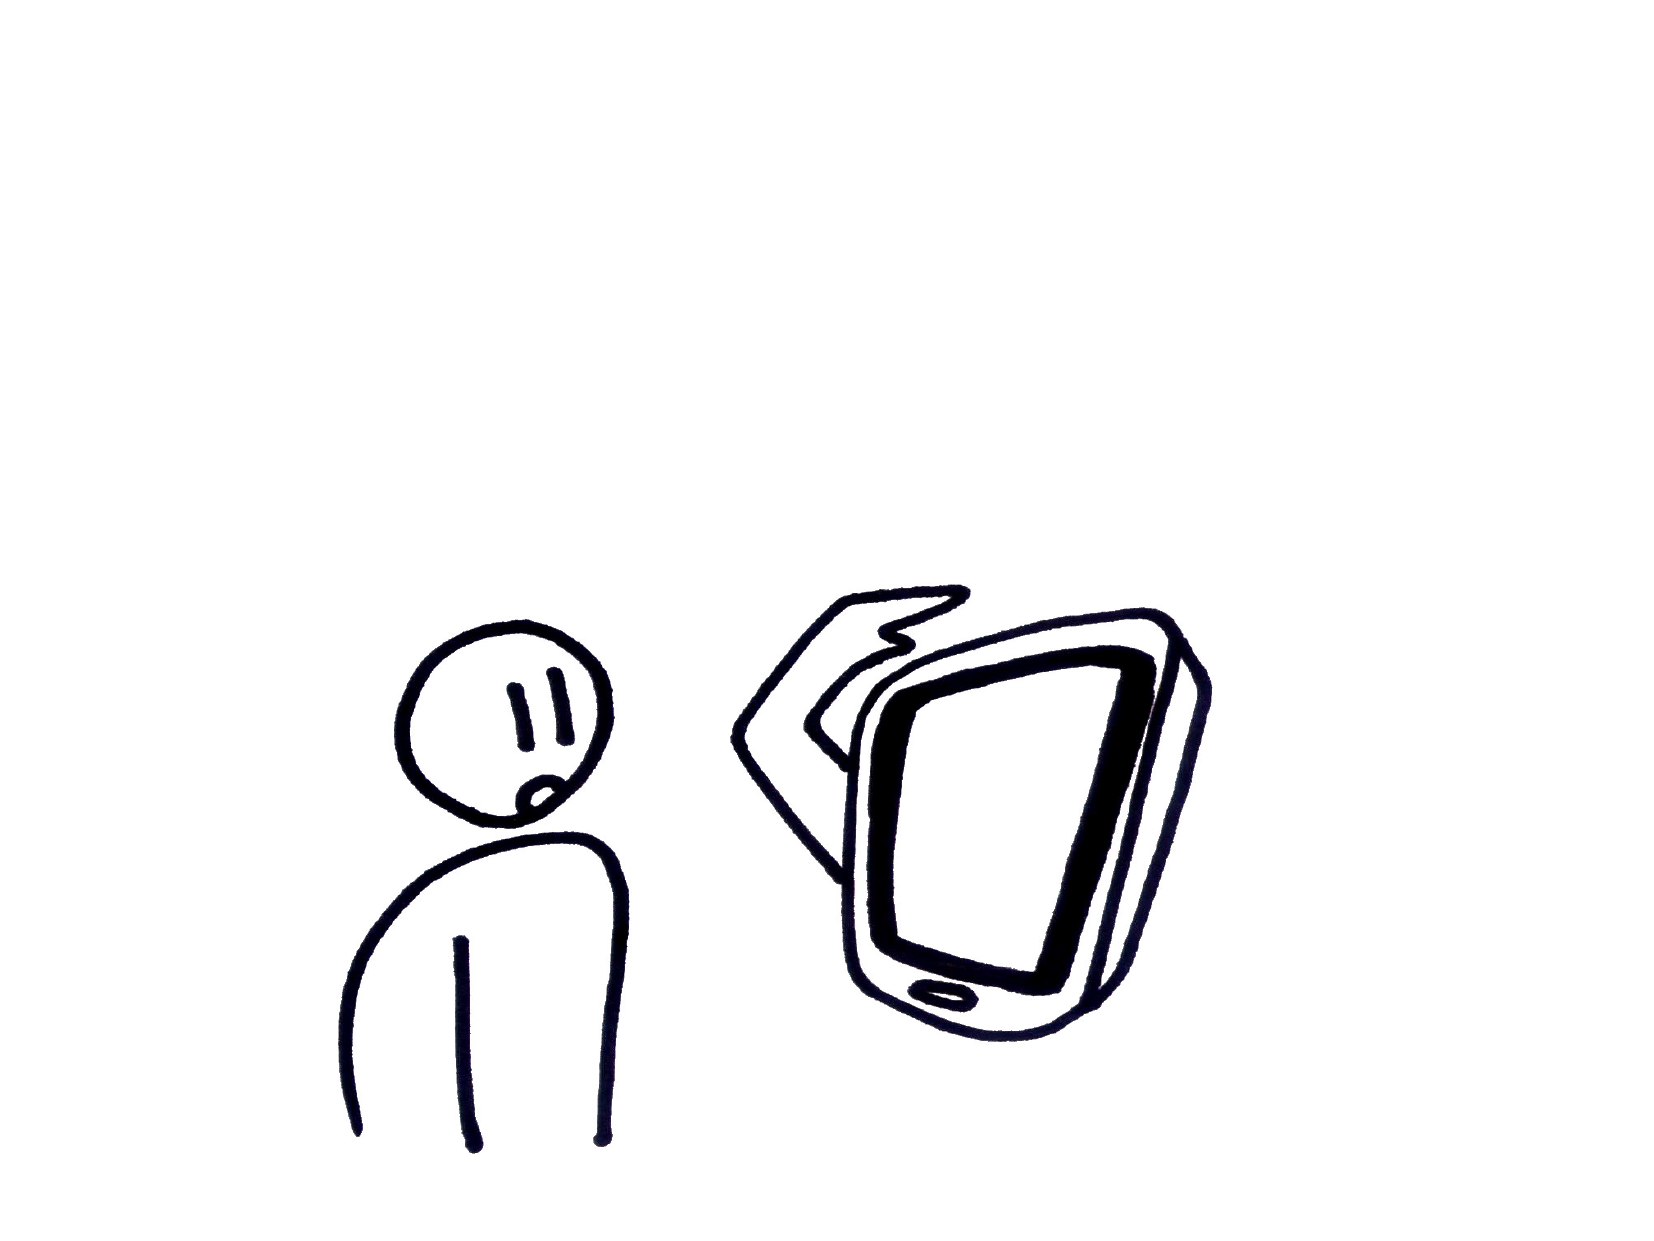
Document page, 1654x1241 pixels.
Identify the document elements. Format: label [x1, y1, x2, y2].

picture [179, 527, 1252, 1177]
